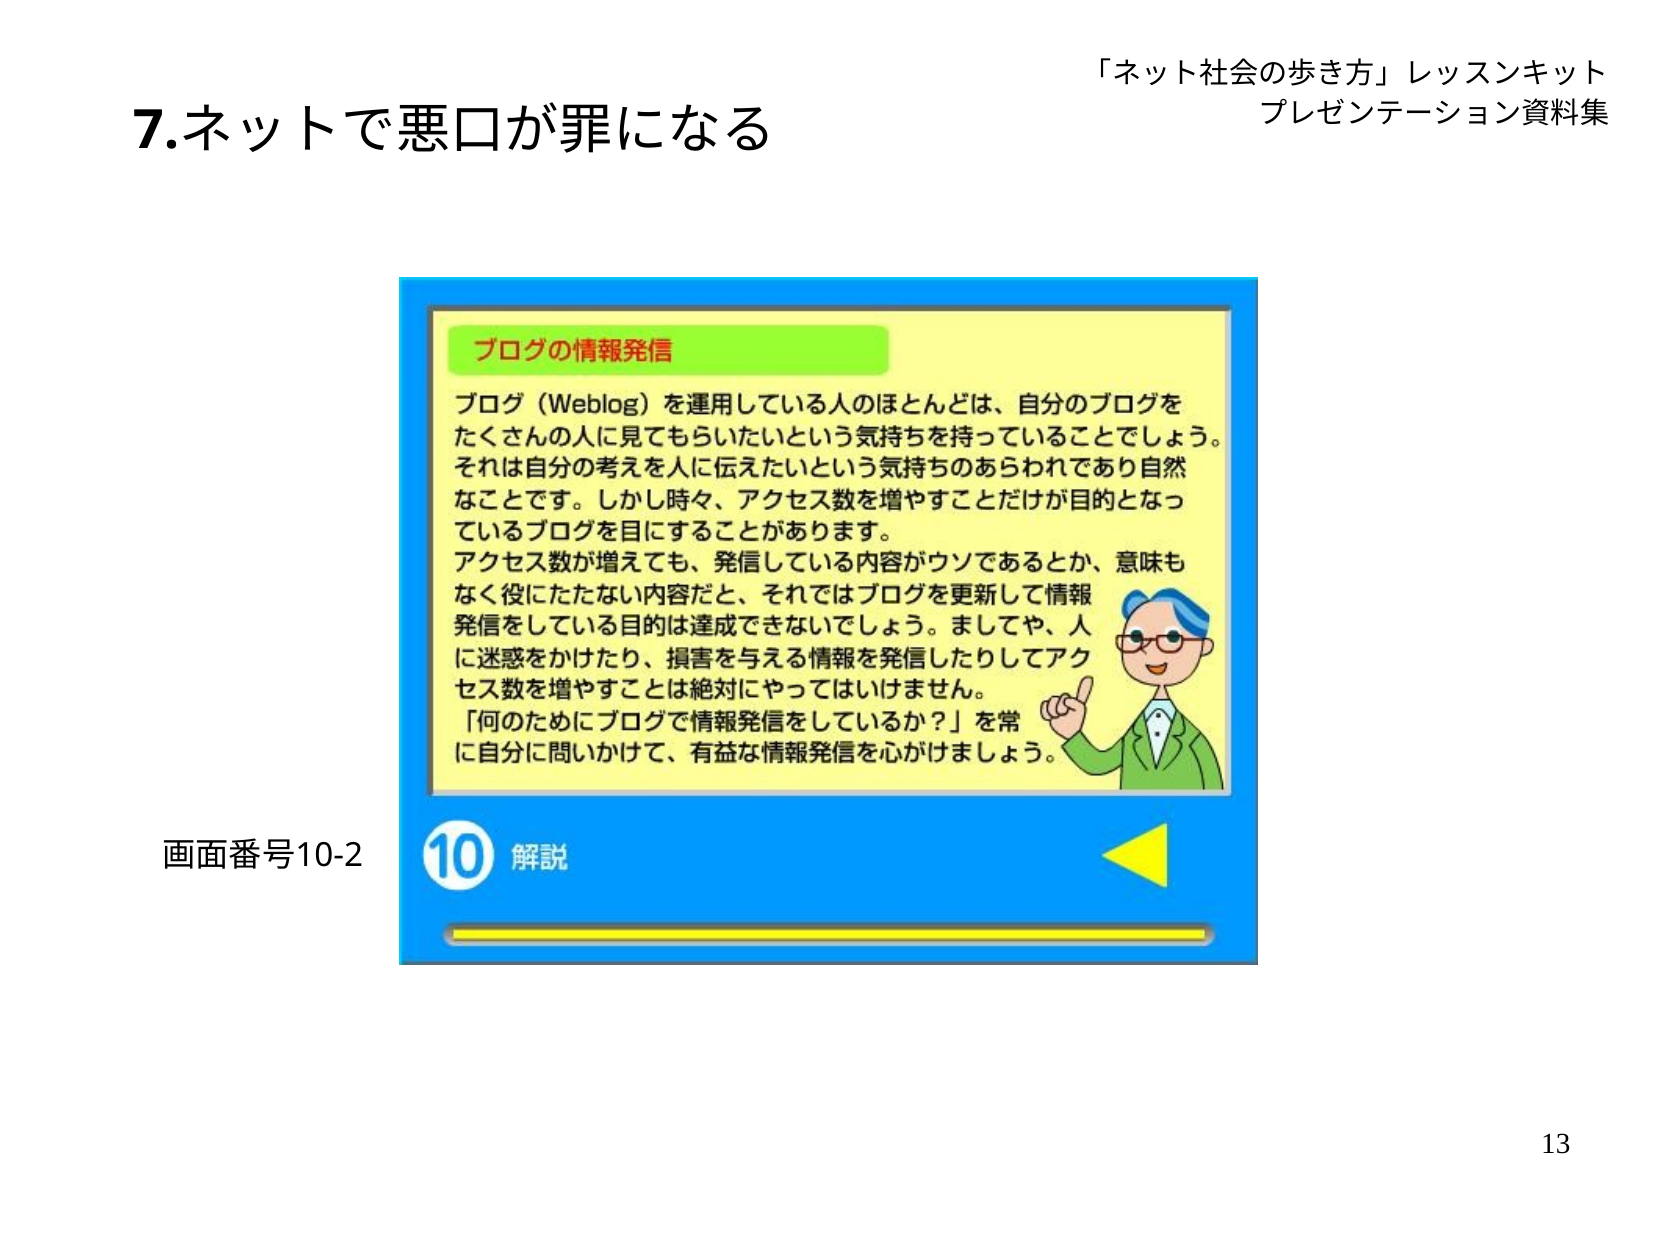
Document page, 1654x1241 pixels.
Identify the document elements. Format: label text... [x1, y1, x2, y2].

text_box 画面番号10-2 [147, 826, 384, 882]
text_box 7.ネットで悪口が罪になる [118, 88, 1093, 169]
picture [399, 277, 1258, 965]
text_box 「ネット社会の歩き方」レッスンキット プレゼンテーション資料集 [1062, 44, 1625, 139]
